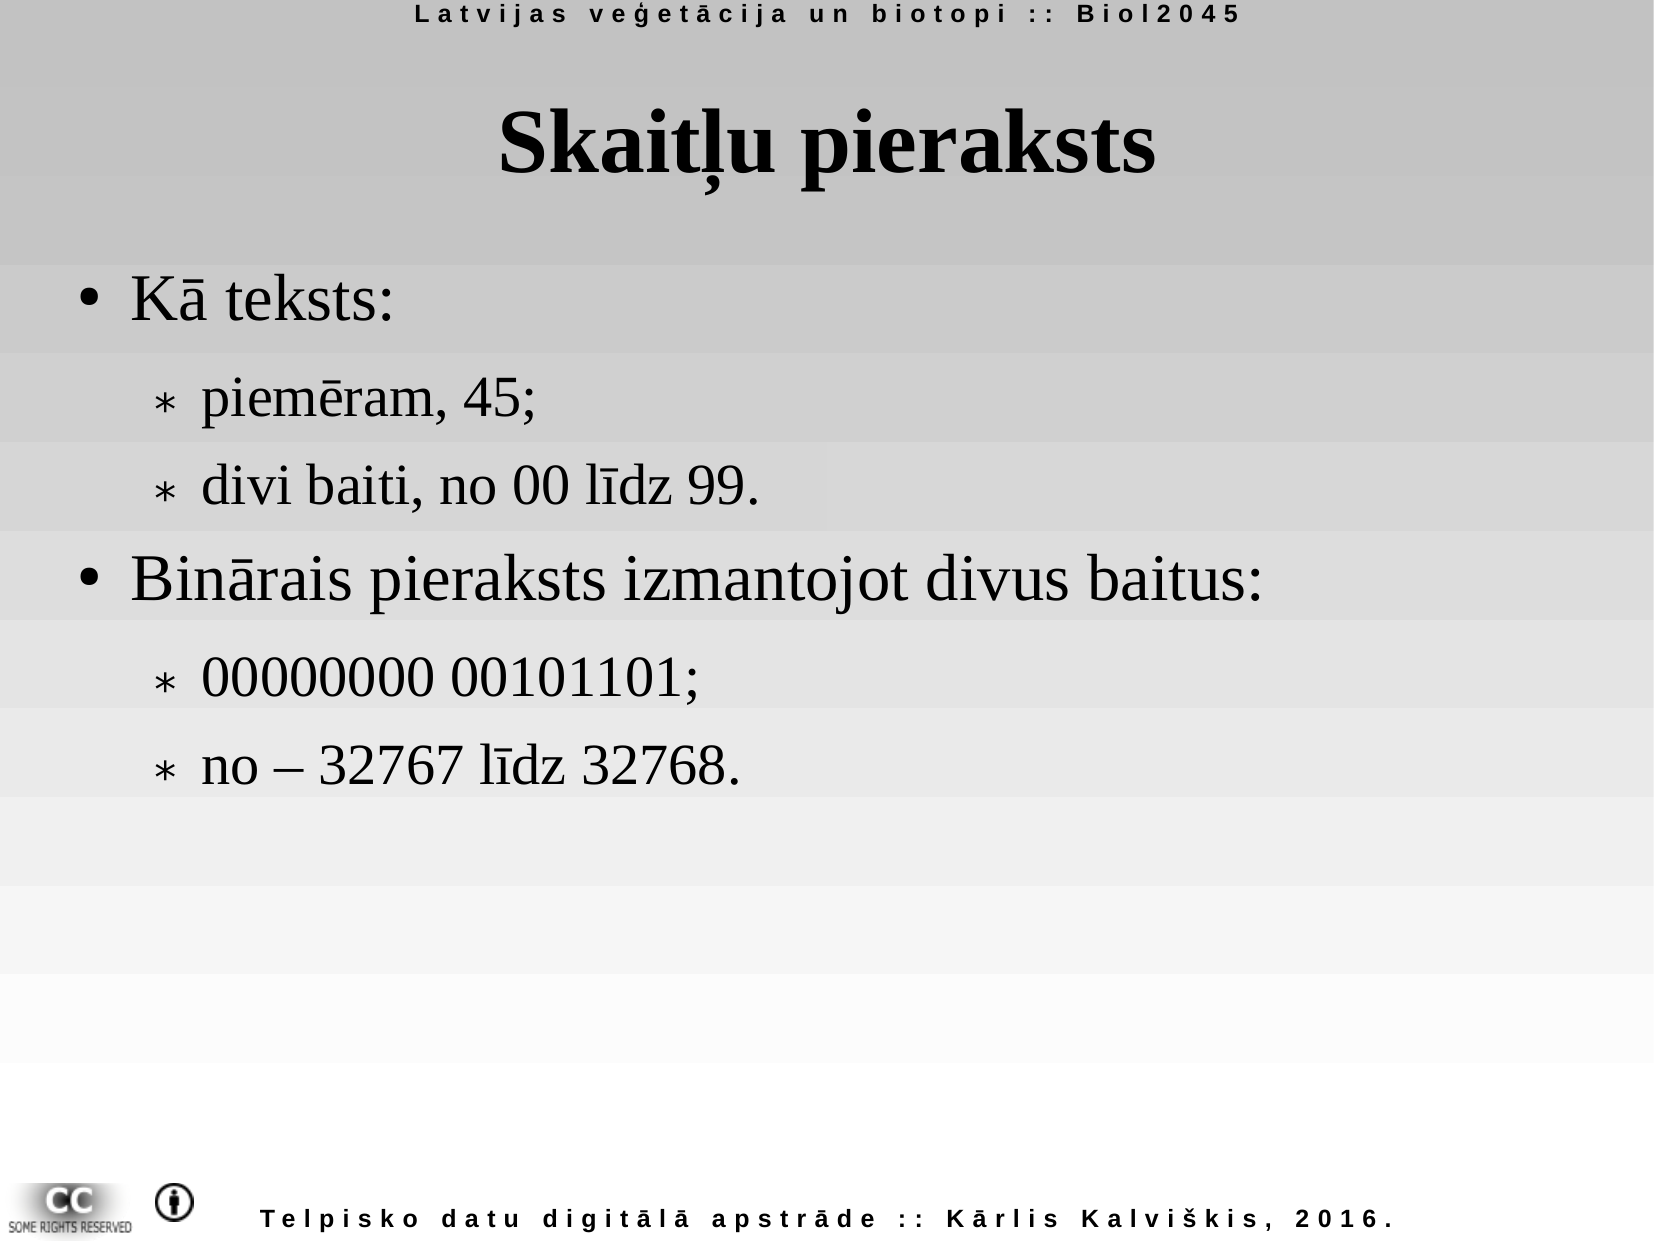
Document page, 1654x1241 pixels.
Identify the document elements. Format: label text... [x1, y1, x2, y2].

title Skaitļu pieraksts [59, 37, 1596, 246]
list Kā teksts: piemēram, 45; divi baiti, no 00 līdz 99. Binārais pieraksts izmantojot divus baitus: 00000000 00101101; no – 32767 līdz 32768. [59, 261, 1596, 1175]
picture [0, 0, 1654, 1241]
